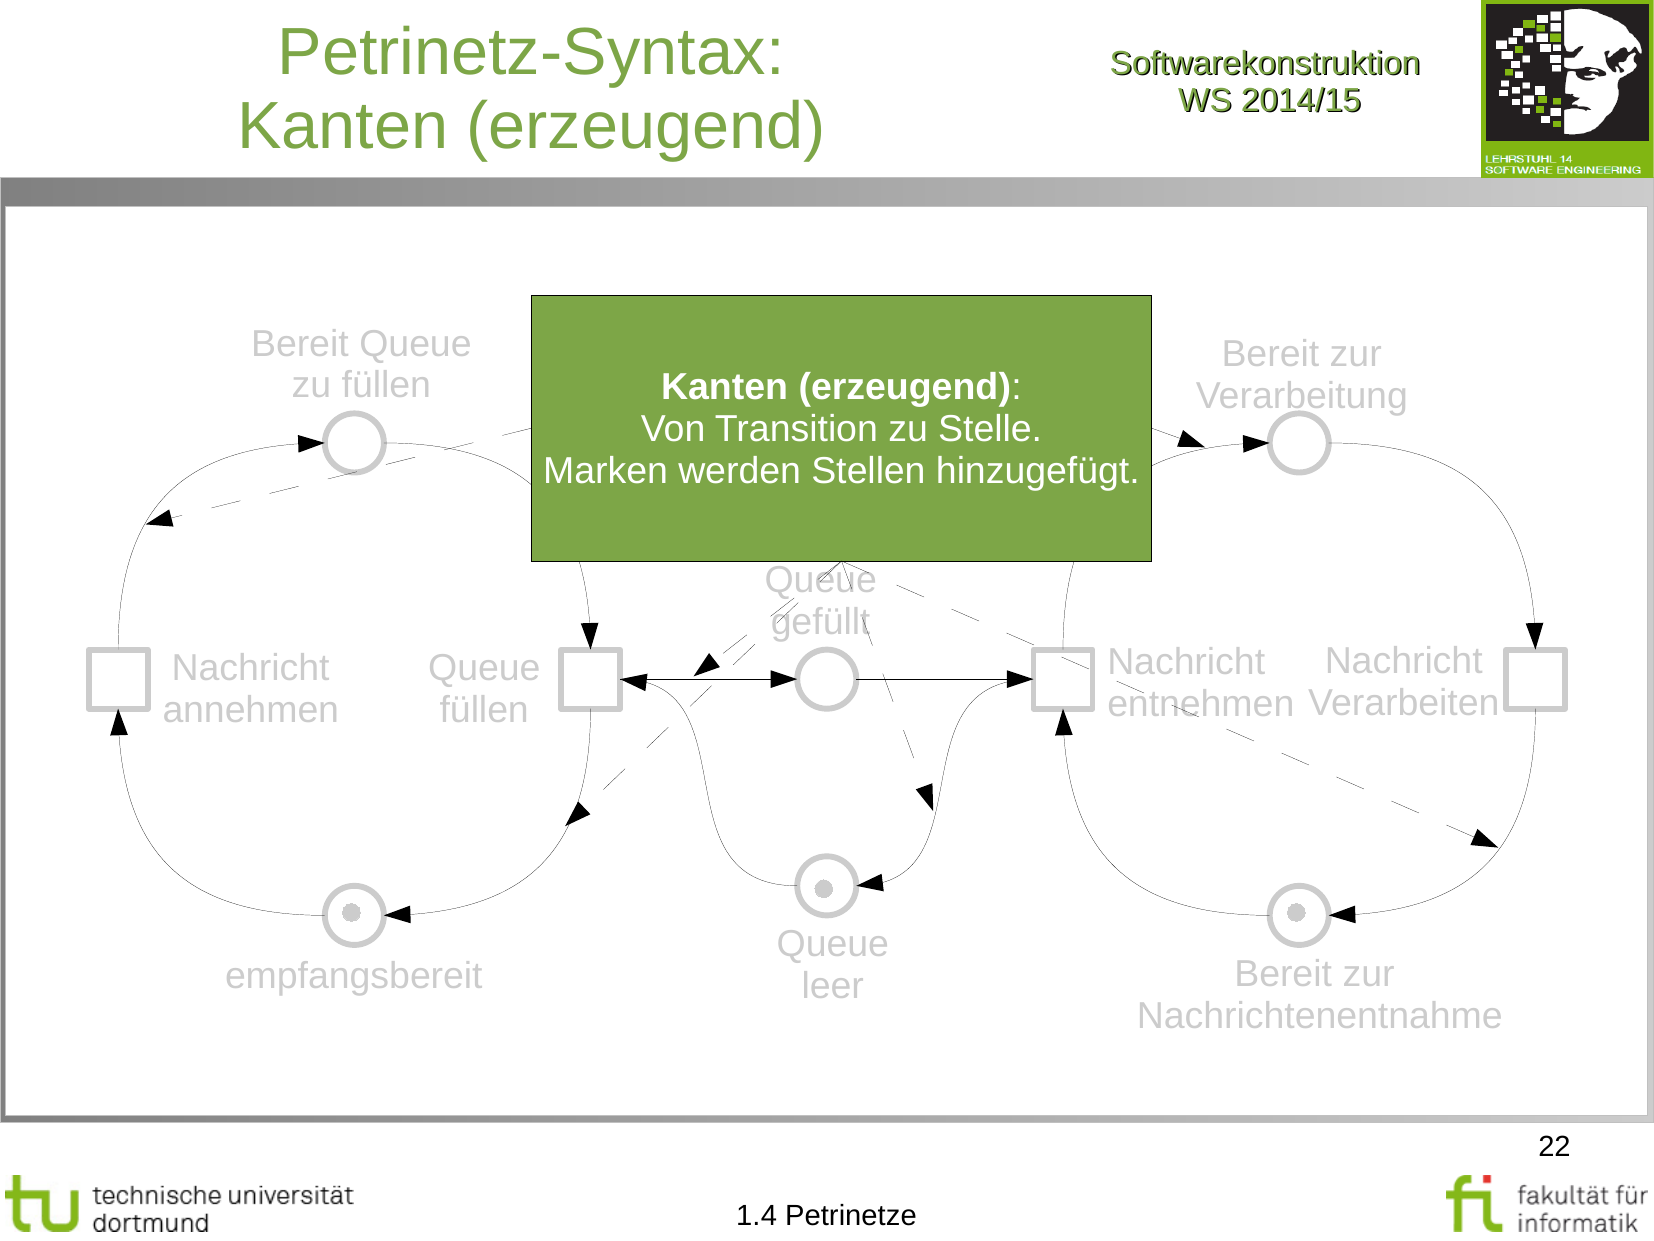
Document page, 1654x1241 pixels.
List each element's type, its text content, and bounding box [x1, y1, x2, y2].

text_box Bereit Queue zu füllen [236, 314, 487, 414]
text_box Nachricht annehmen [147, 639, 354, 739]
text_box [1287, 903, 1306, 922]
picture [5, 1175, 354, 1232]
text_box [342, 903, 361, 922]
text_box empfangsbereit [210, 947, 498, 1004]
title Petrinetz-Syntax: Kanten (erzeugend) [0, 7, 1064, 170]
text_box Bereit zur Nachrichtenentnahme [1122, 944, 1518, 1044]
text_box Nachricht entnehmen [1092, 633, 1310, 733]
picture [1481, 0, 1654, 178]
text_box Queue füllen [413, 639, 556, 739]
text_box Queue leer [761, 915, 904, 1015]
text_box Bereit zur Verarbeitung [1181, 324, 1423, 424]
text_box [814, 879, 833, 898]
text_box Queue gefüllt [749, 562, 892, 650]
text_box Kanten (erzeugend): Von Transition zu Stelle. Marken werden Stellen hinzugefügt. [531, 295, 1152, 562]
text_box Nachricht Verarbeiten [1293, 631, 1515, 731]
picture [1446, 1175, 1648, 1232]
